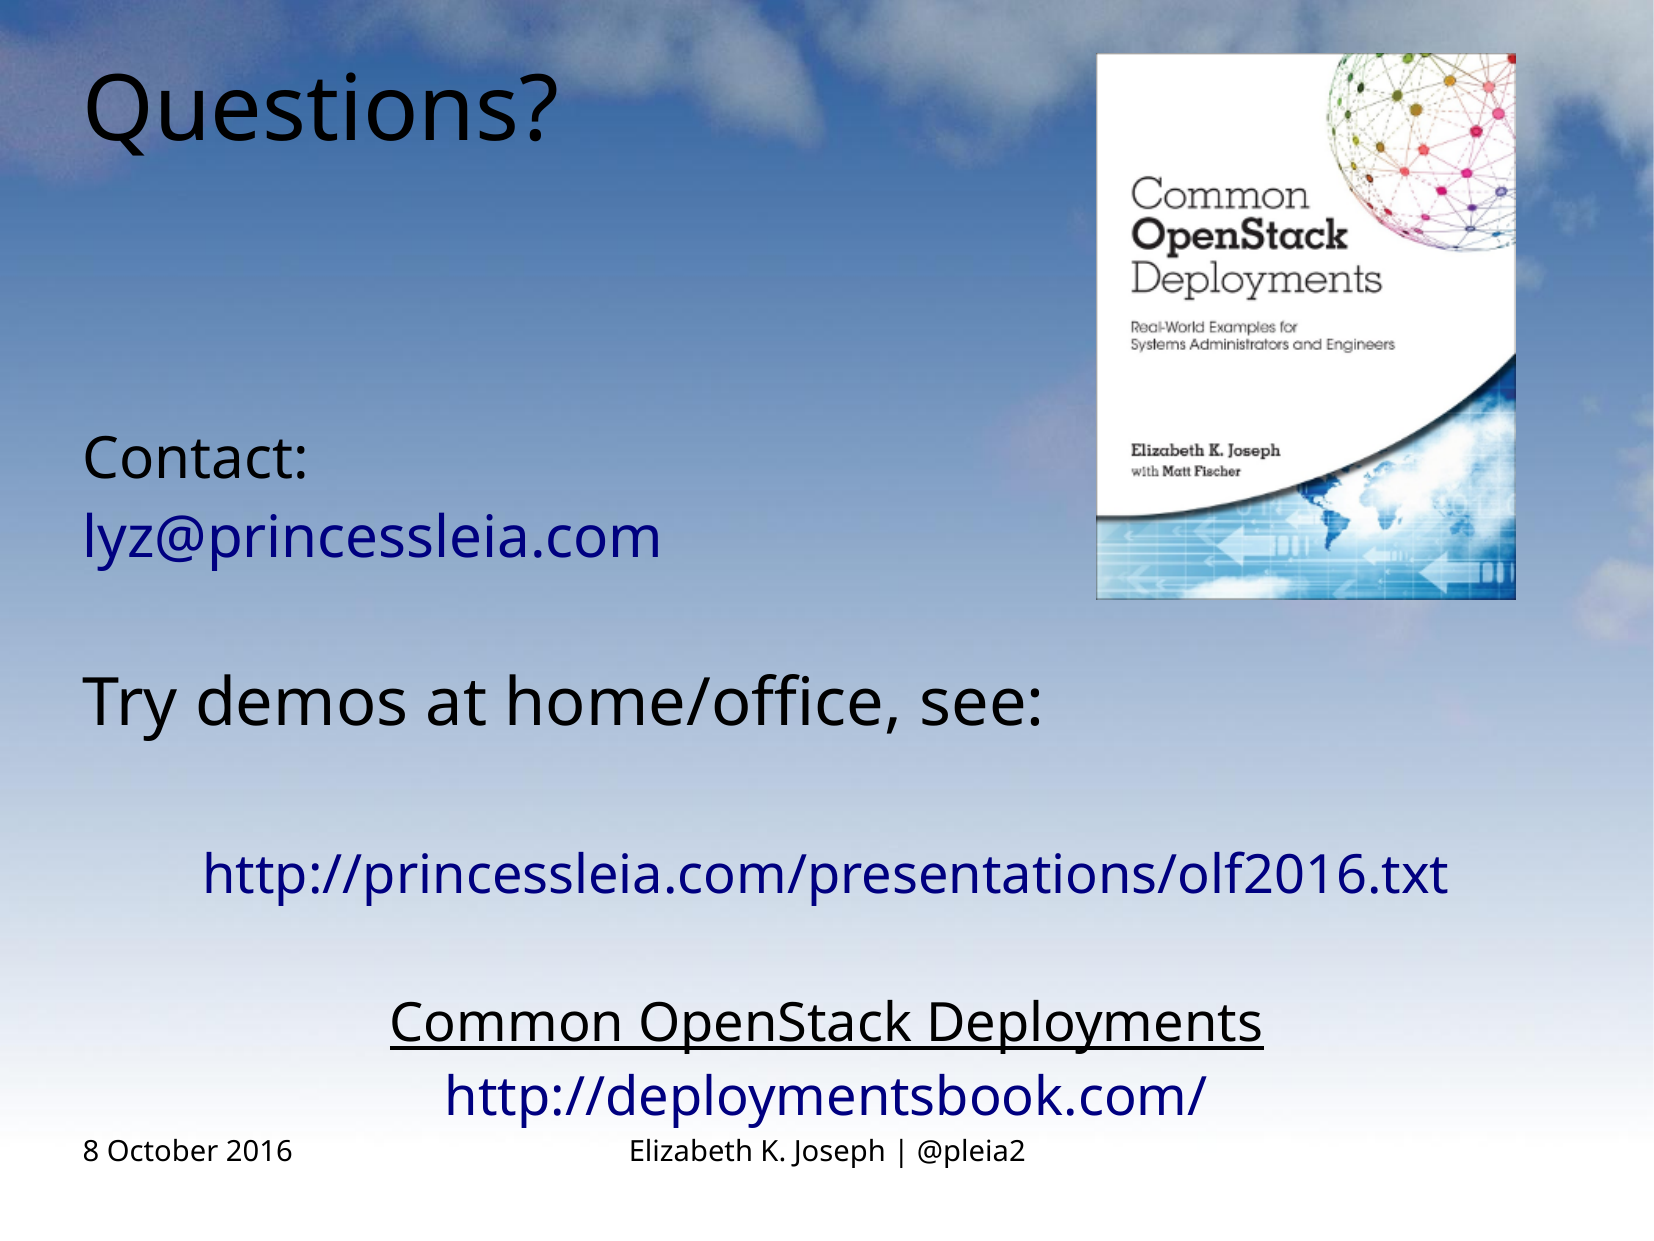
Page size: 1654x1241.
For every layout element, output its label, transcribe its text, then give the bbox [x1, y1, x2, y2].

subtitle Questions? Contact: lyz@princessleia.com Try demos at home/office, see: http://princessleia.com/presentations/olf2016.txt Common OpenStack Deployments http://deploymentsbook.com/ [82, 77, 1571, 1096]
picture [0, 0, 1654, 1241]
